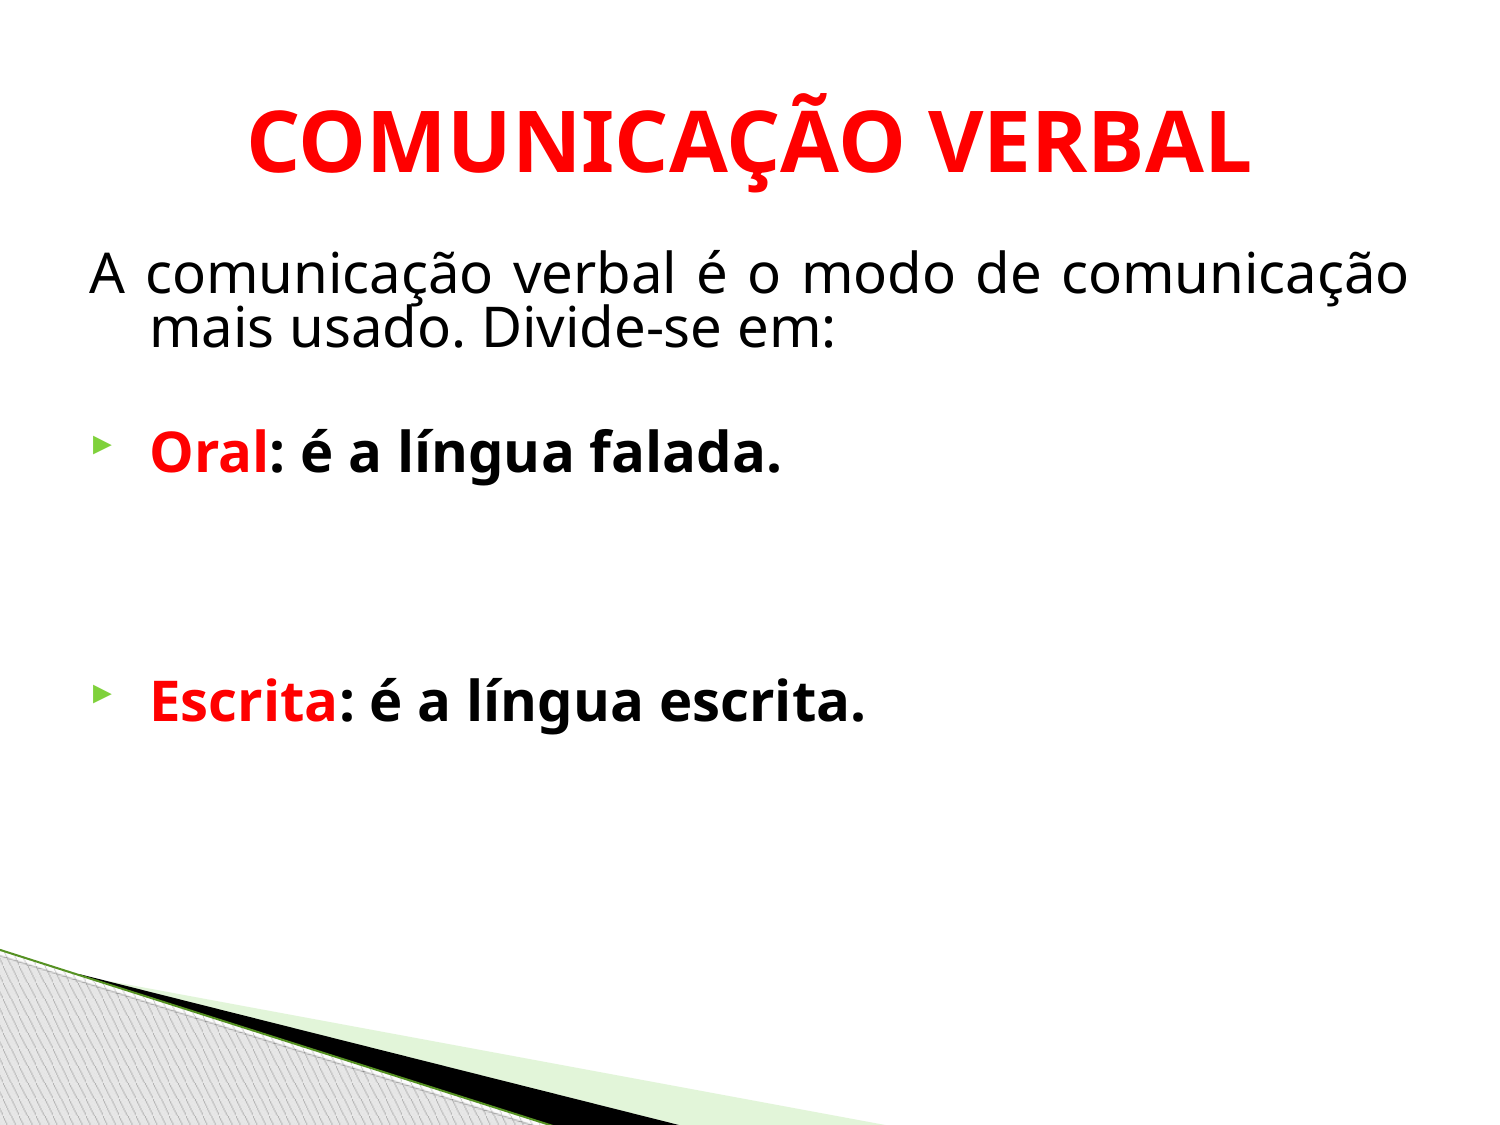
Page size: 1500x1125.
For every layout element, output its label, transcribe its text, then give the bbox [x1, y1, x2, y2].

title COMUNICAÇÃO VERBAL [75, 45, 1425, 233]
list A comunicação verbal é o modo de comunicação mais usado. Divide-se em: Oral: é a língua falada. Escrita: é a língua escrita. [75, 243, 1425, 986]
